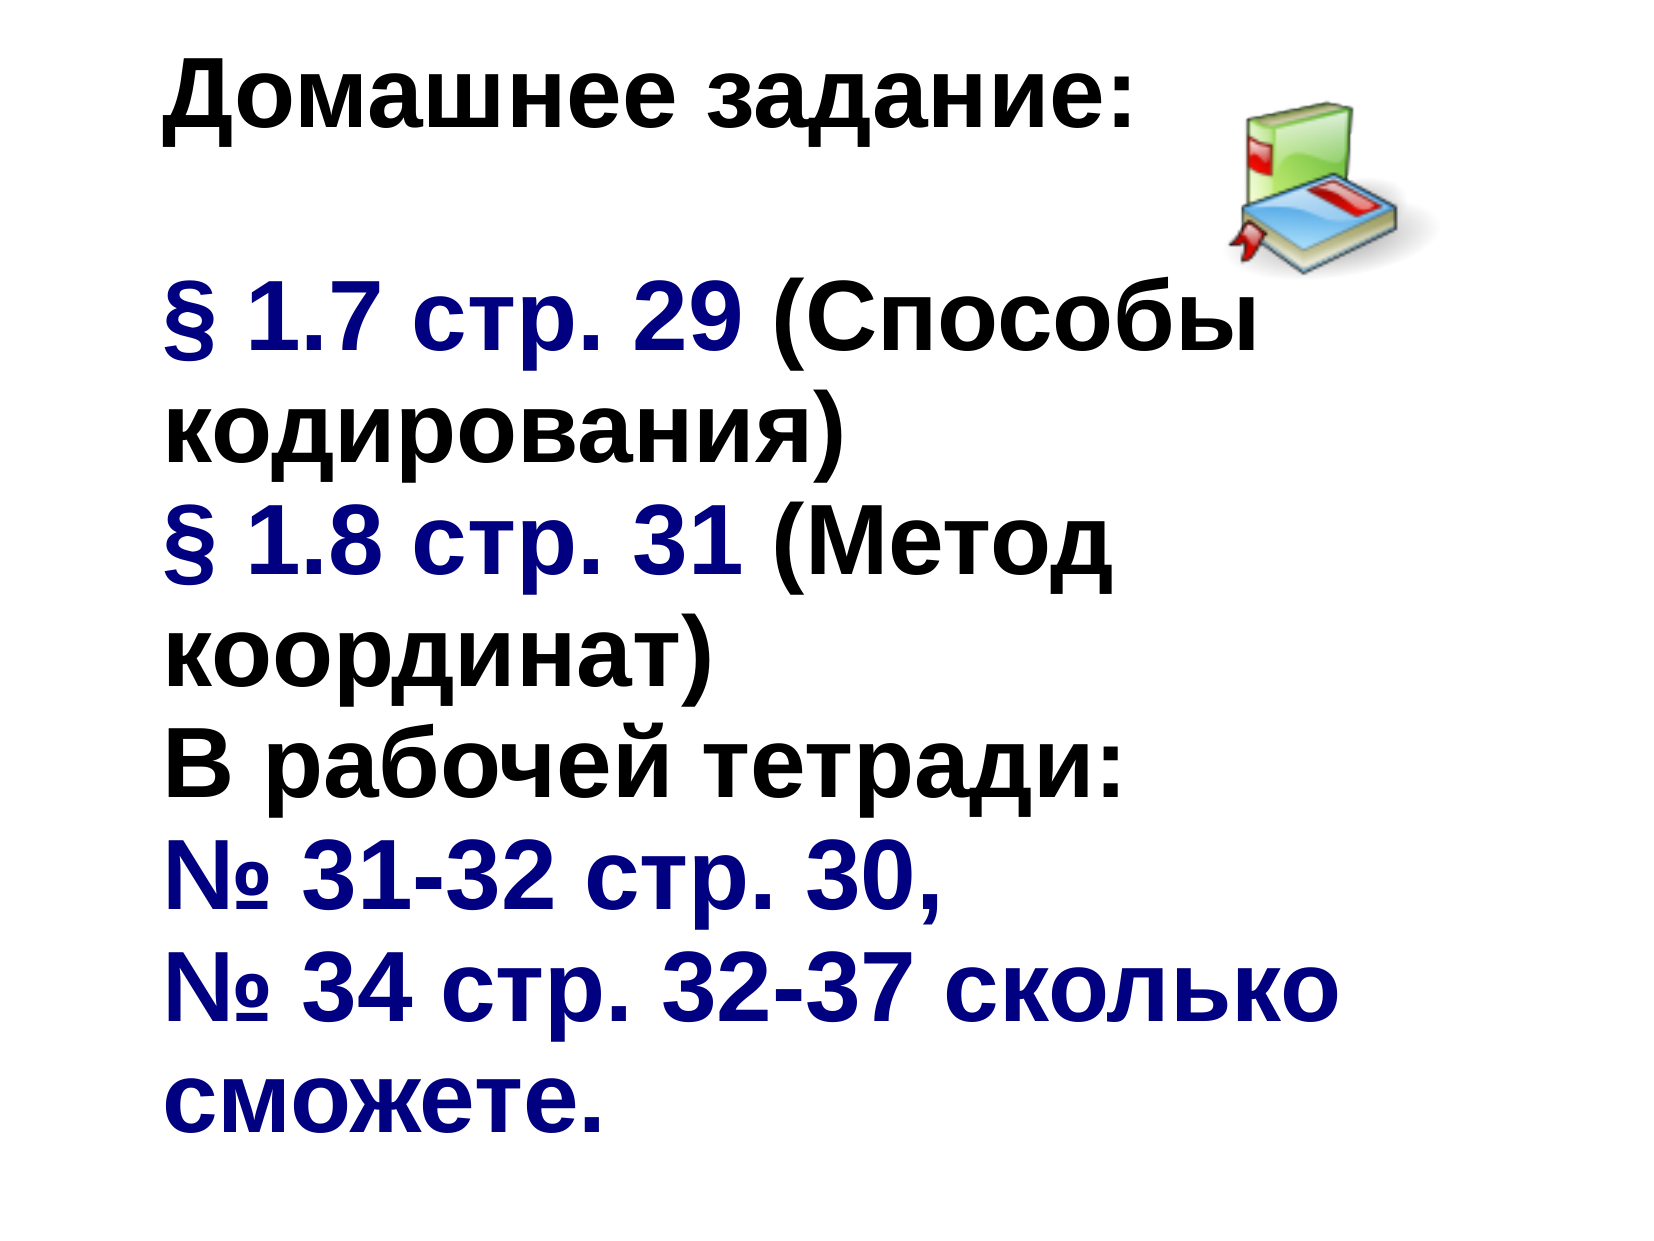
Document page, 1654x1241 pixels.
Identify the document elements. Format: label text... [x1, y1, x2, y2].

picture [1216, 88, 1447, 296]
text_box Домашнее задание: § 1.7 стр. 29 (Способы кодирования) § 1.8 стр. 31 (Метод координат) В рабочей тетради: № 31-32 стр. 30, № 34 стр. 32-37 сколько сможете. [147, 29, 1595, 1211]
